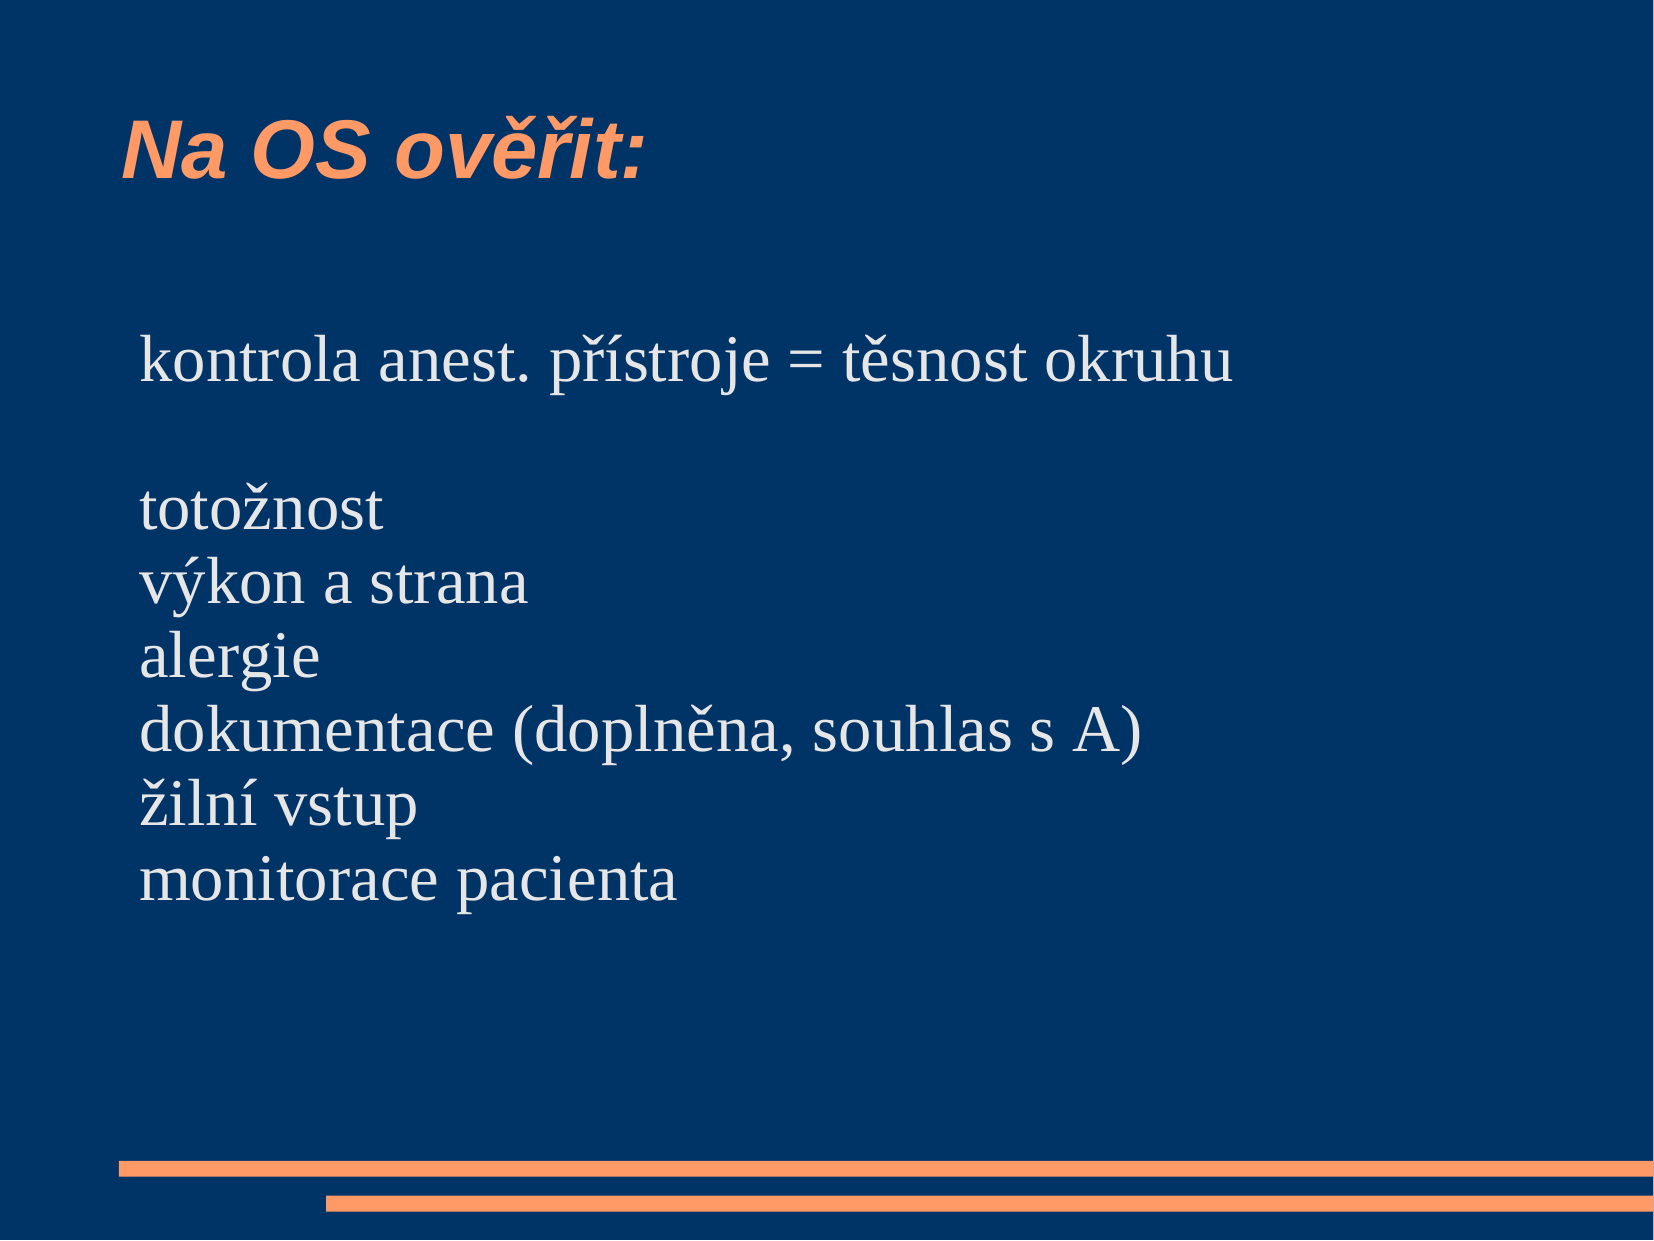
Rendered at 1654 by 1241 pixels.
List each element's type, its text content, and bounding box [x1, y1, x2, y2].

list kontrola anest. přístroje = těsnost okruhu totožnost výkon a strana alergie dokumentace (doplněna, souhlas s A) žilní vstup monitorace pacienta [121, 322, 1561, 1132]
title Na OS ověřit: [121, 46, 1534, 254]
